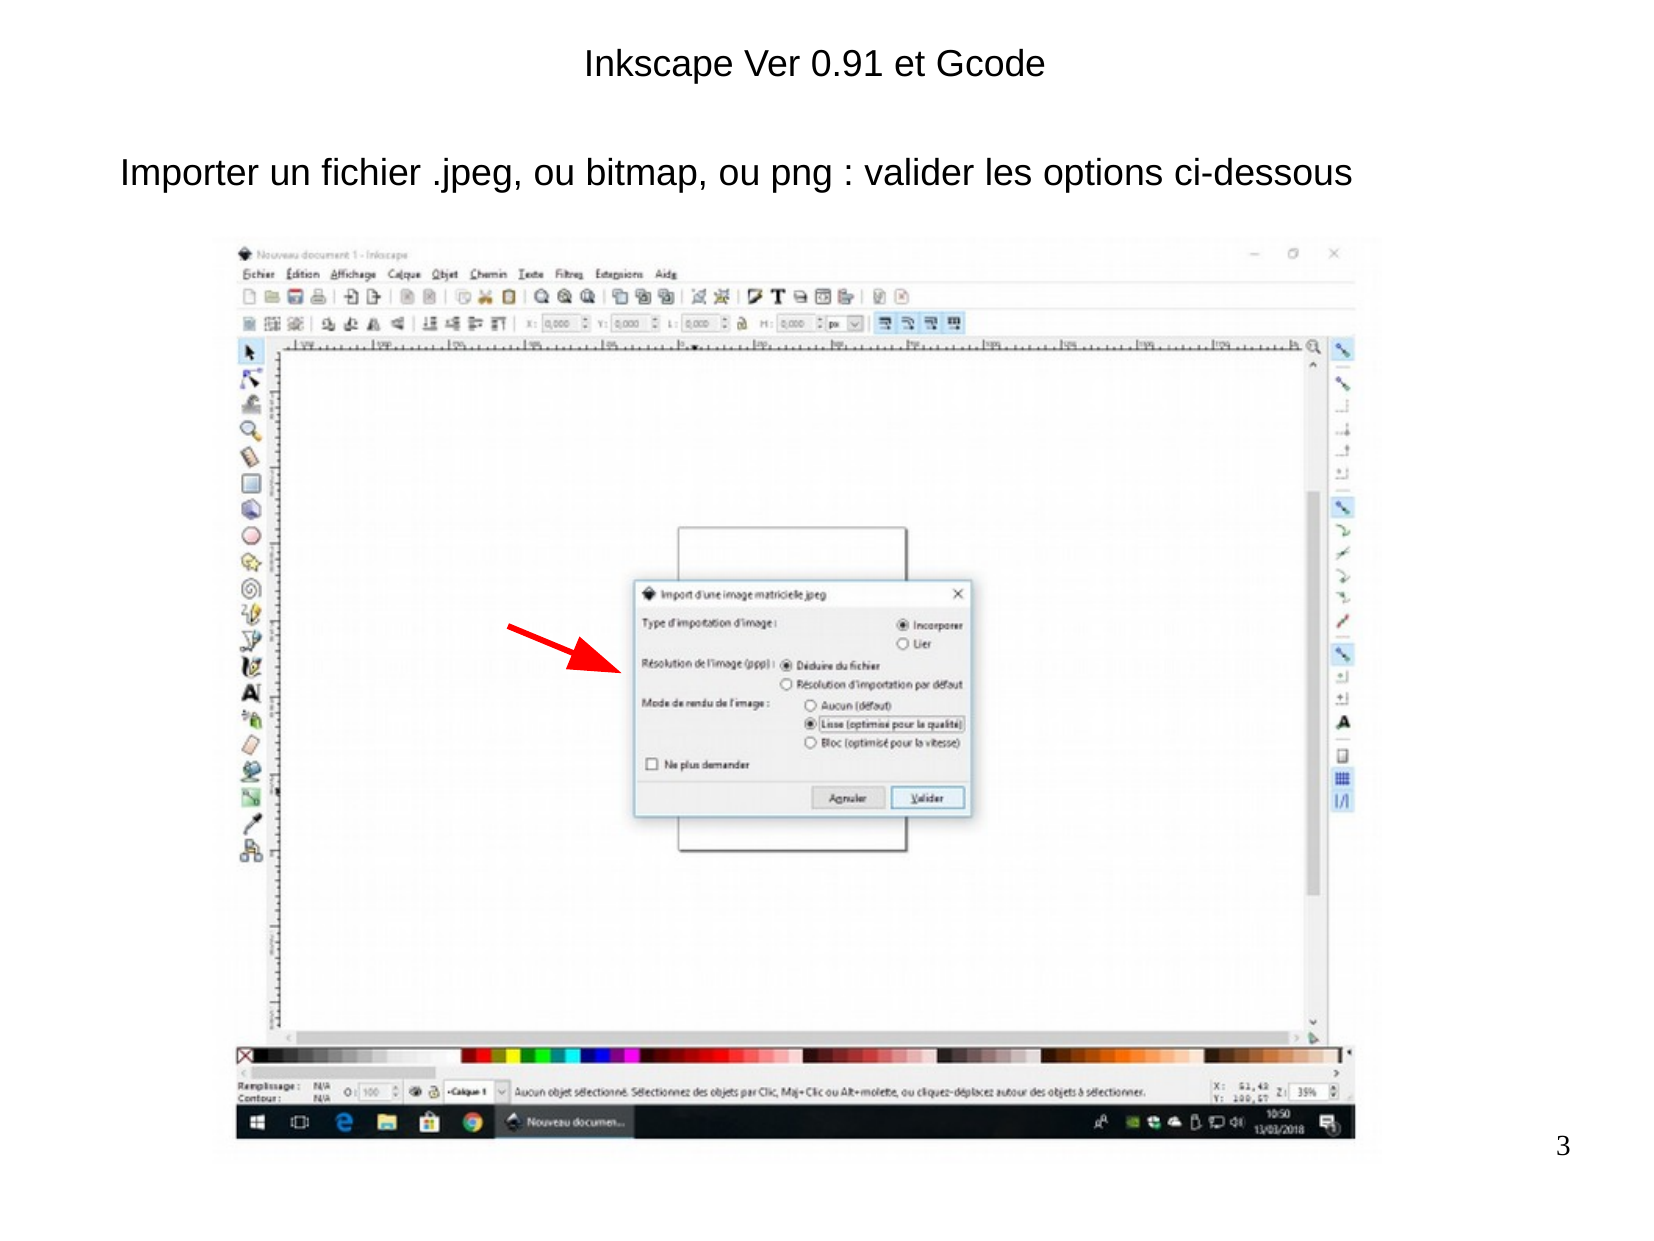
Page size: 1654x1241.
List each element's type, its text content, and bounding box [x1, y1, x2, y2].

text_box Inkscape Ver 0.91 et Gcode [106, 35, 1524, 93]
text_box Importer un fichier .jpeg, ou bitmap, ou png : valider les options ci-dessous [94, 143, 1512, 201]
picture [212, 236, 1382, 1164]
